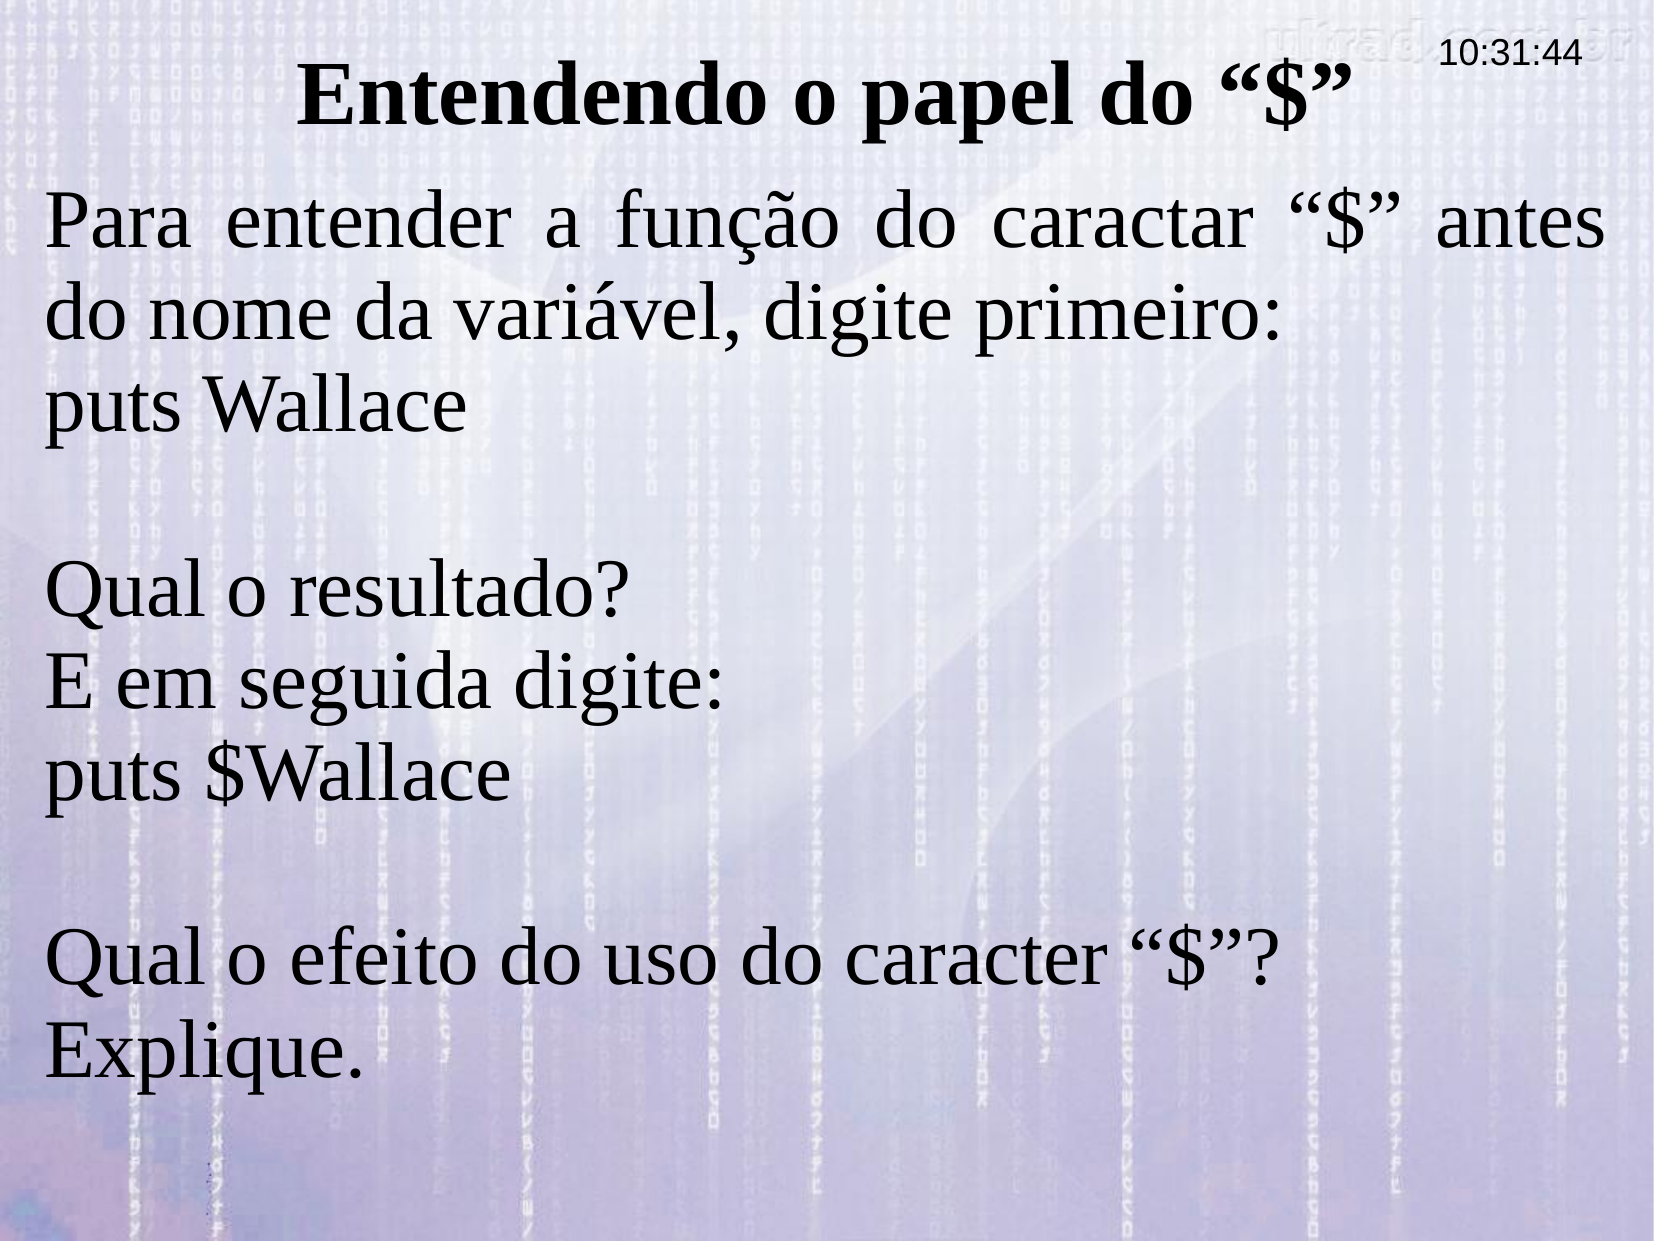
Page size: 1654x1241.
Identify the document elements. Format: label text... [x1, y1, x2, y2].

picture [0, 0, 1654, 1241]
text_box Para entender a função do caractar “$” antes do nome da variável, digite primeiro: puts Wallace Qual o resultado? E em seguida digite: puts $Wallace Qual o efeito do uso do caracter “$”? Explique. [29, 171, 1625, 1186]
text_box Entendendo o papel do “$” [29, 35, 1625, 171]
text_box 11:21:03 [1423, 23, 1631, 94]
